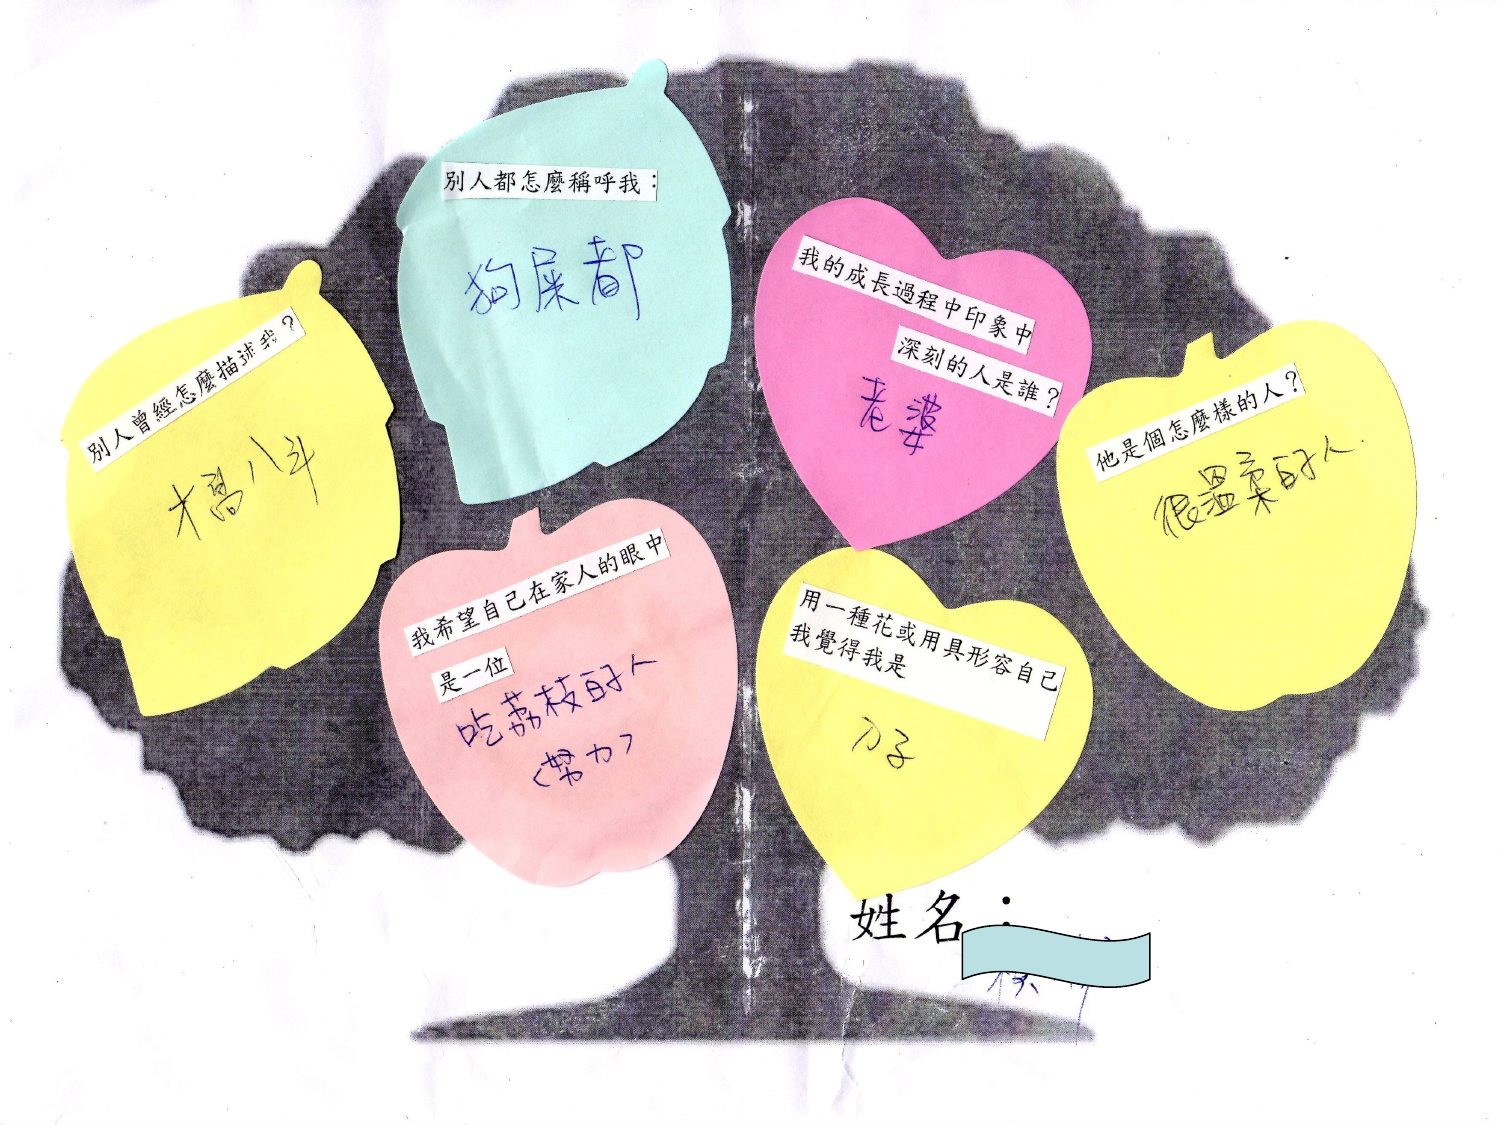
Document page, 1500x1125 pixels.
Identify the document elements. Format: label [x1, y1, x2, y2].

picture [0, 0, 1500, 1125]
text_box [962, 925, 1150, 988]
